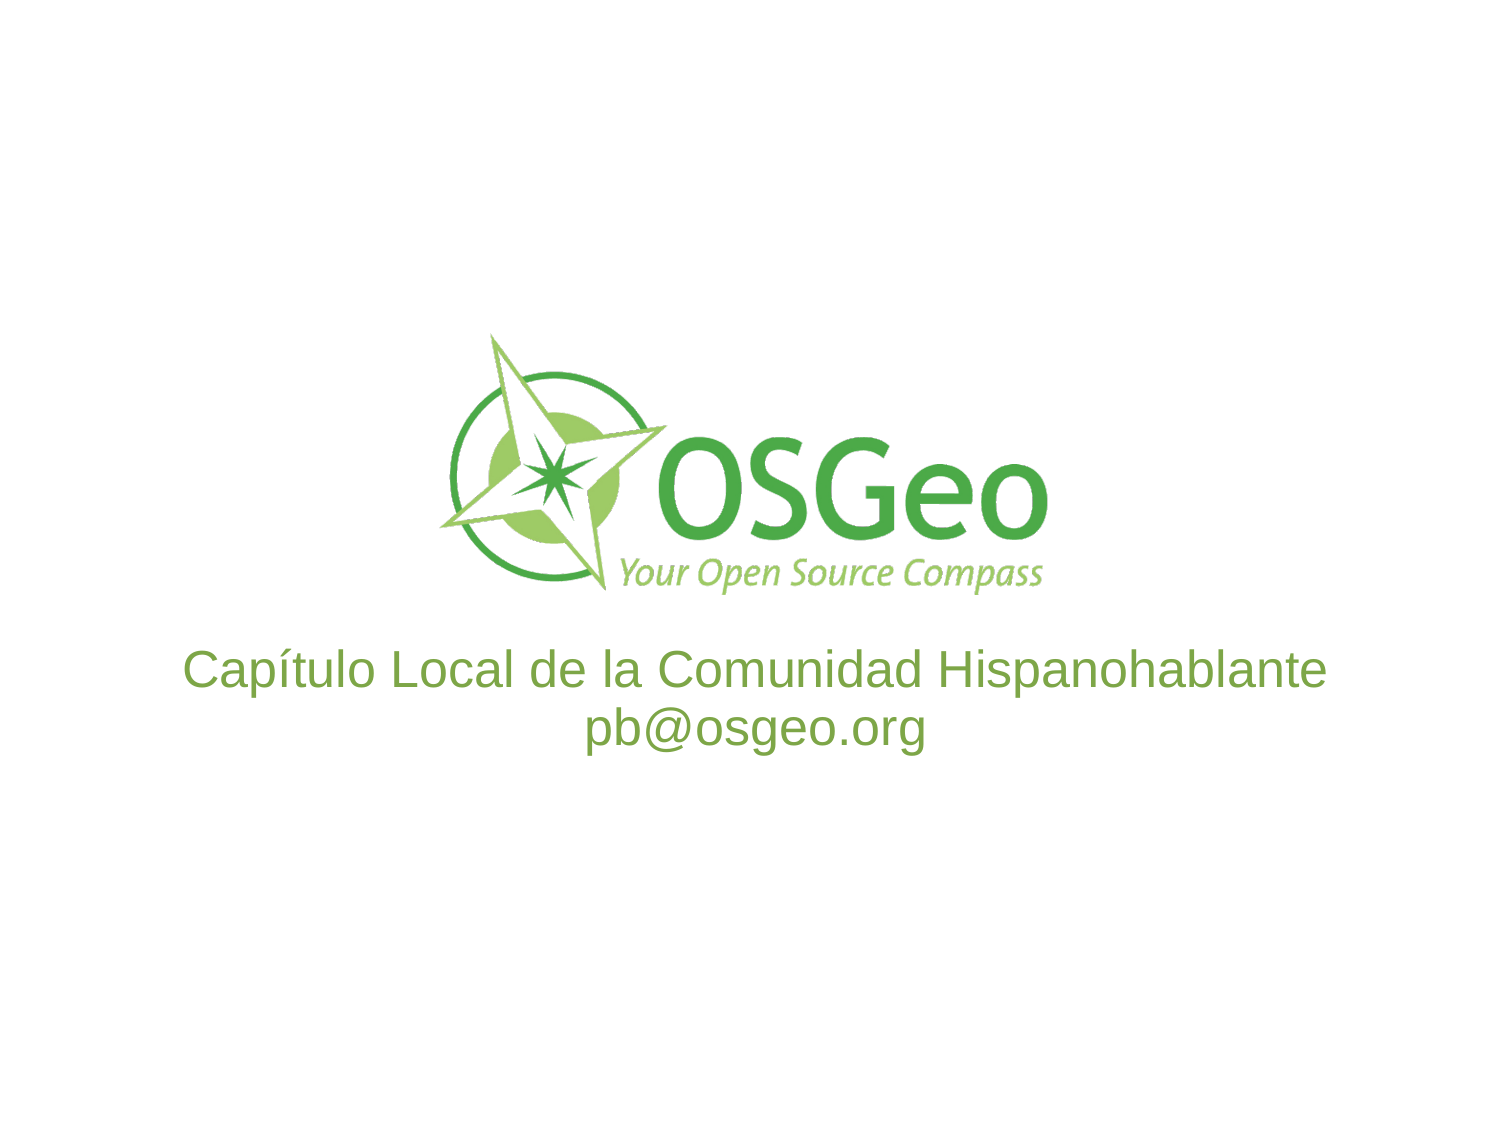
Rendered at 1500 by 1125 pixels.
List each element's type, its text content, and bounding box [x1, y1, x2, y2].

picture [430, 314, 1057, 614]
text_box Capítulo Local de la Comunidad Hispanohablante pb@osgeo.org [121, 632, 1391, 764]
